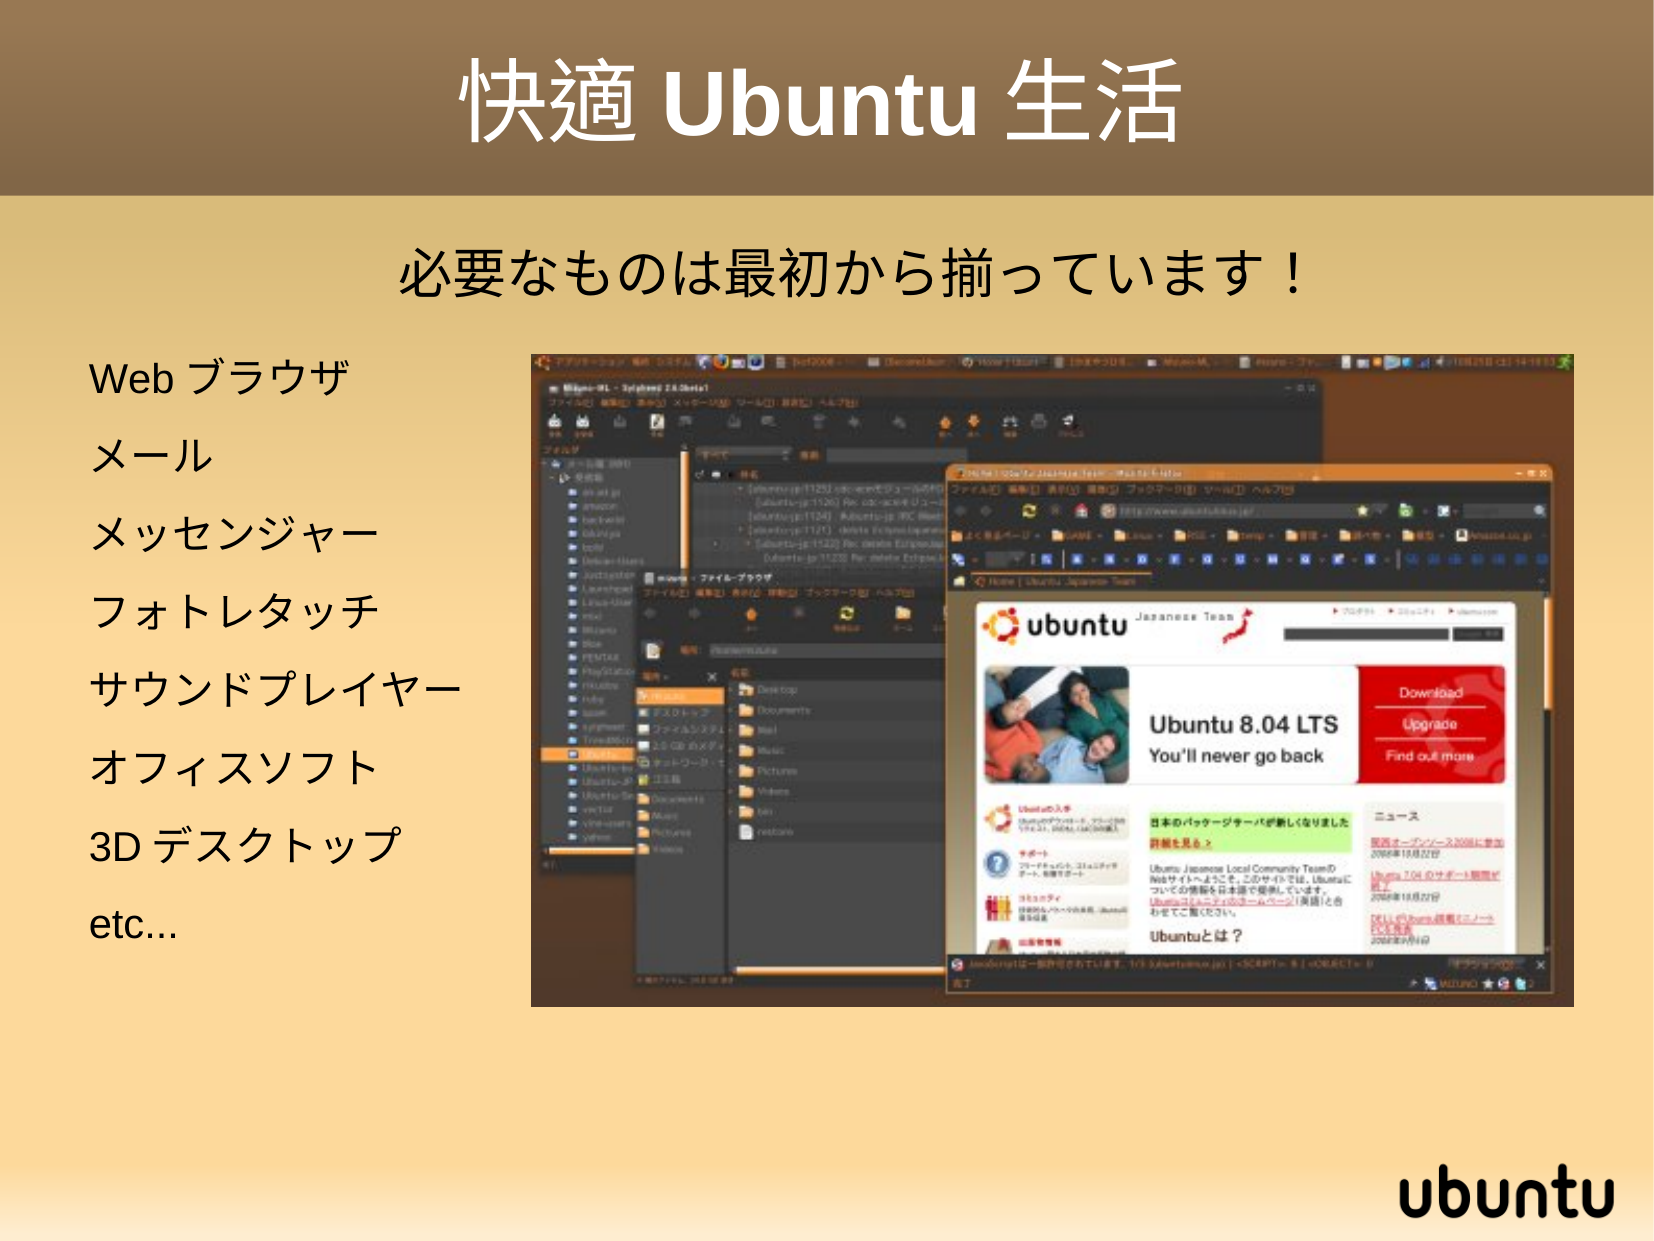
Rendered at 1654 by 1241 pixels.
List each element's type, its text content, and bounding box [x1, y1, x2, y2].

picture [0, 0, 1654, 1241]
title 快適Ubuntu生活 [76, 0, 1565, 208]
text_box 必要なものは最初から揃っています！ [383, 236, 1283, 315]
list Webブラウザ メール メッセンジャー フォトレタッチ サウンドプレイヤー オフィスソフト 3Dデスクトップ etc... [71, 354, 798, 1063]
